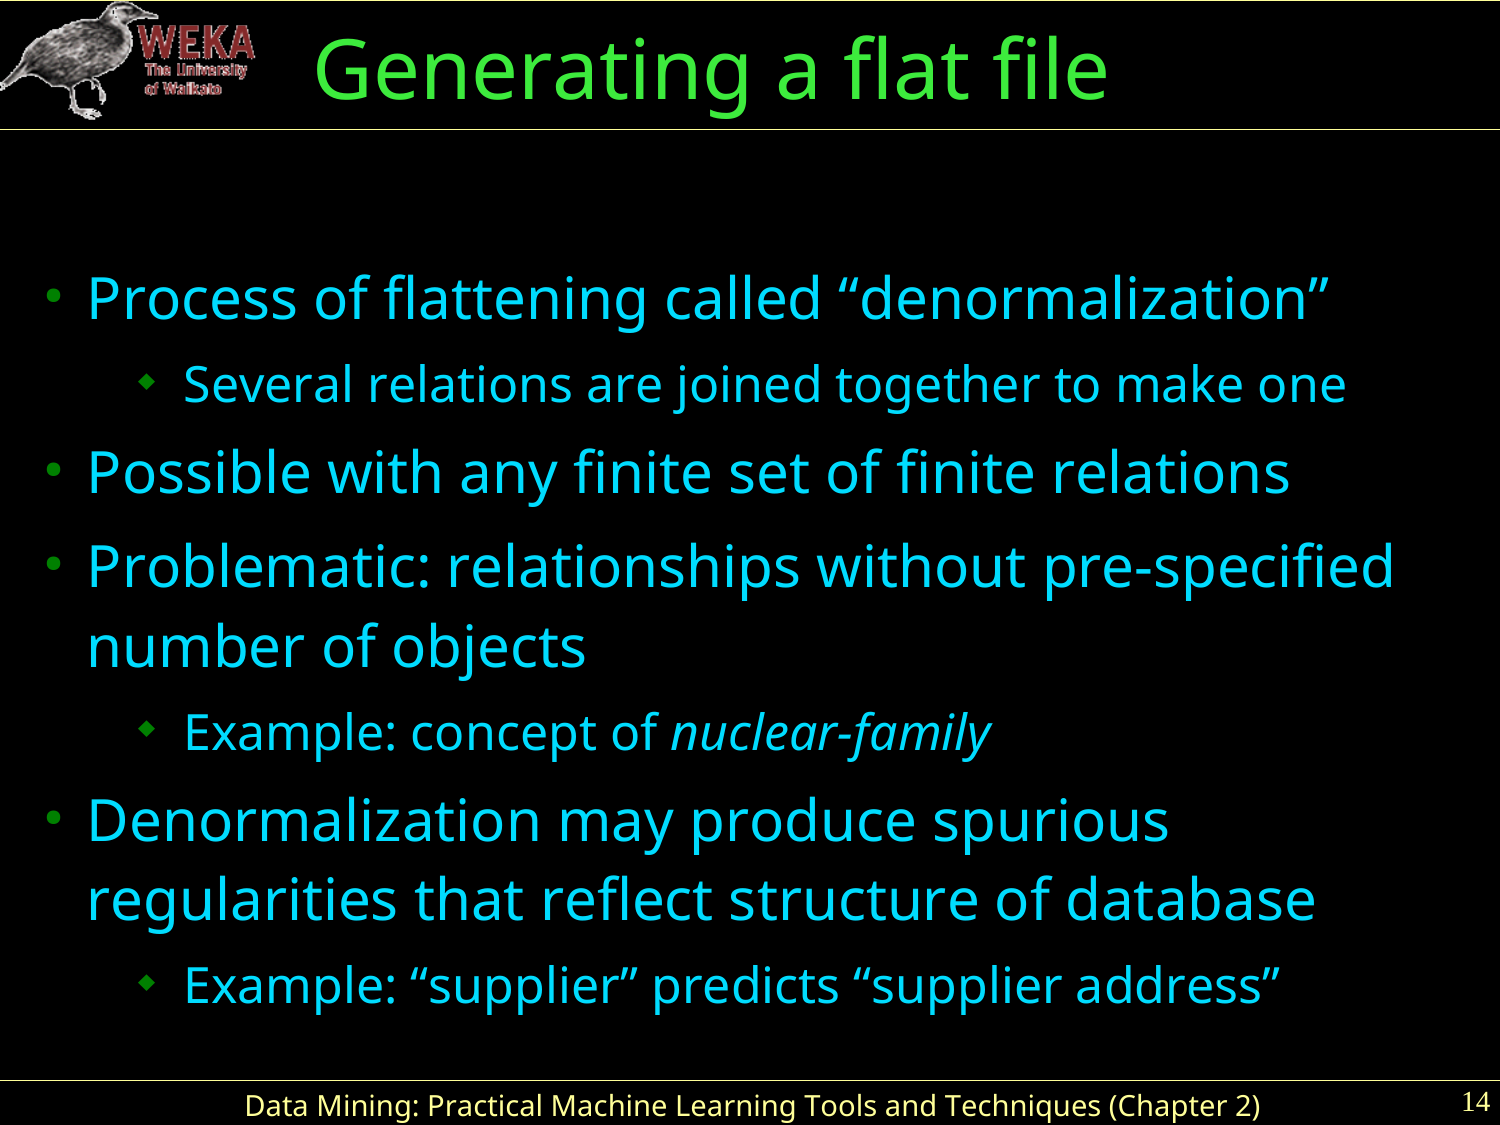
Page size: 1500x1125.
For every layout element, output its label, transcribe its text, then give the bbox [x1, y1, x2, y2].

title Generating a flat file [297, 0, 1500, 148]
picture [0, 1, 266, 129]
text_box Process of flattening called “denormalization” Several relations are joined together to make one Possible with any finite set of finite relations Problematic: relationships without pre-specified number of objects Example: concept of nuclear-family Denormalization may produce spurious regularities that reflect structure of database Example: “supplier” predicts “supplier address” [29, 249, 1477, 926]
